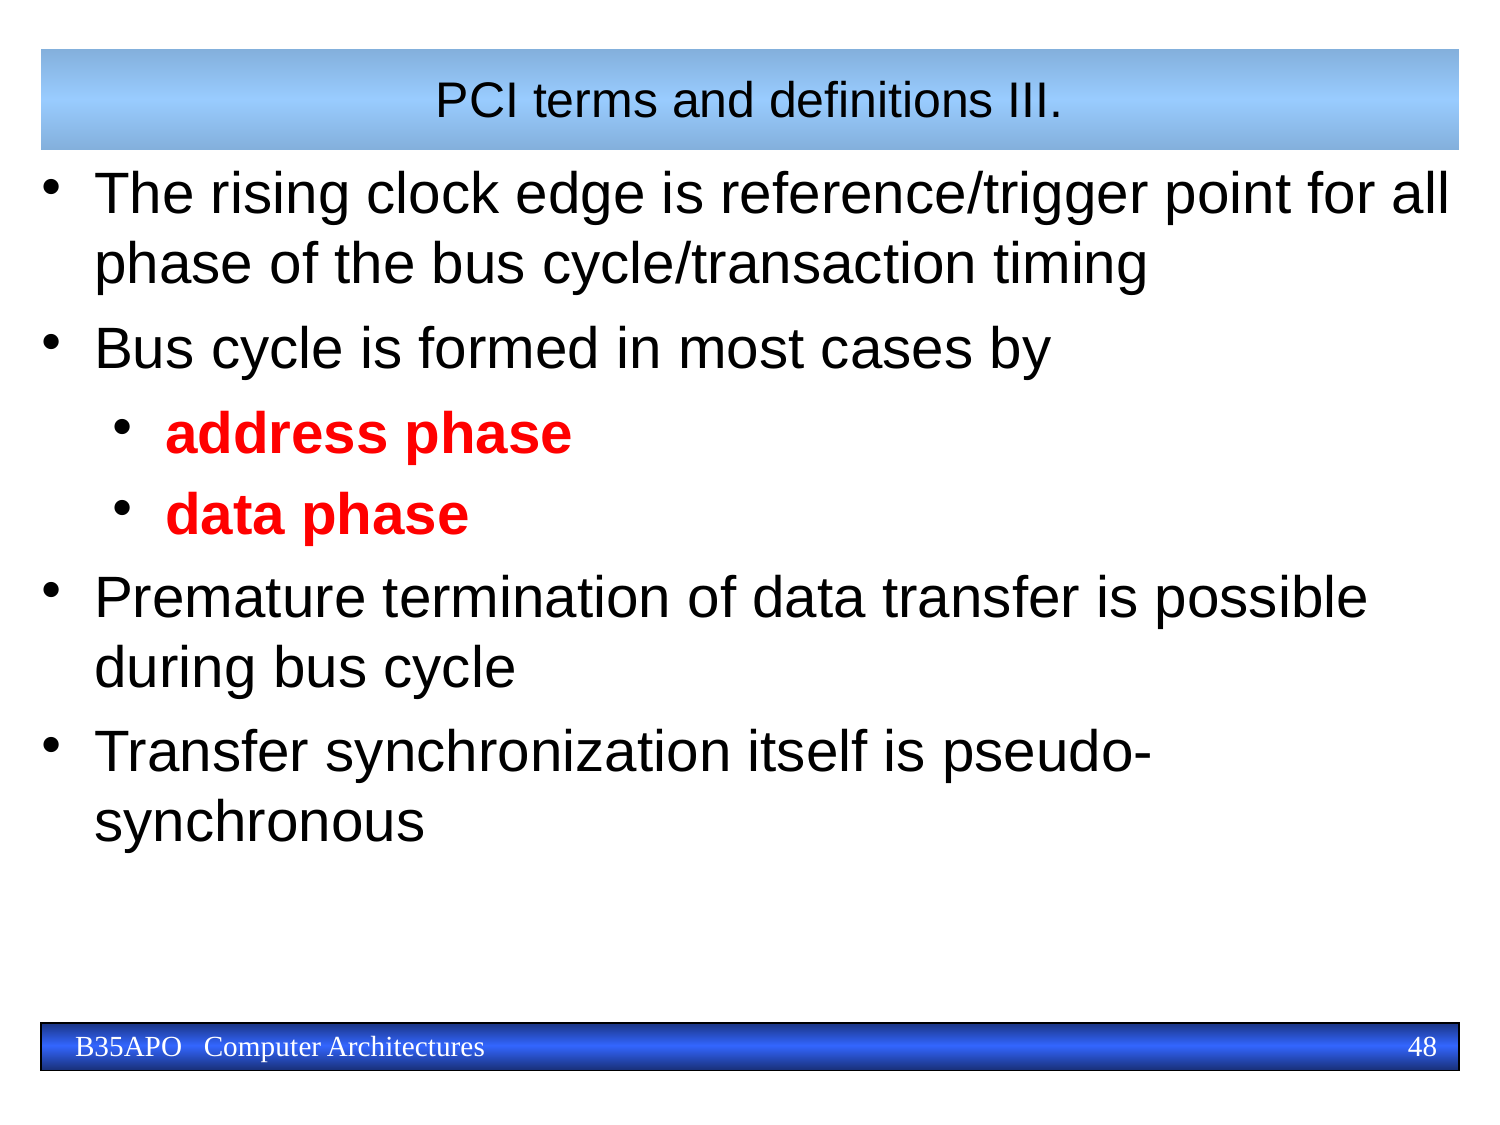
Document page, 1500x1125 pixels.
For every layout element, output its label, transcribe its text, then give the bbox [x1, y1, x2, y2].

title PCI terms and definitions III. [41, 49, 1459, 150]
text_box The rising clock edge is reference/trigger point for all phase of the bus cycle/transaction timing Bus cycle is formed in most cases by address phase data phase Premature termination of data transfer is possible during bus cycle Transfer synchronization itself is pseudo-synchronous [23, 154, 1468, 1018]
